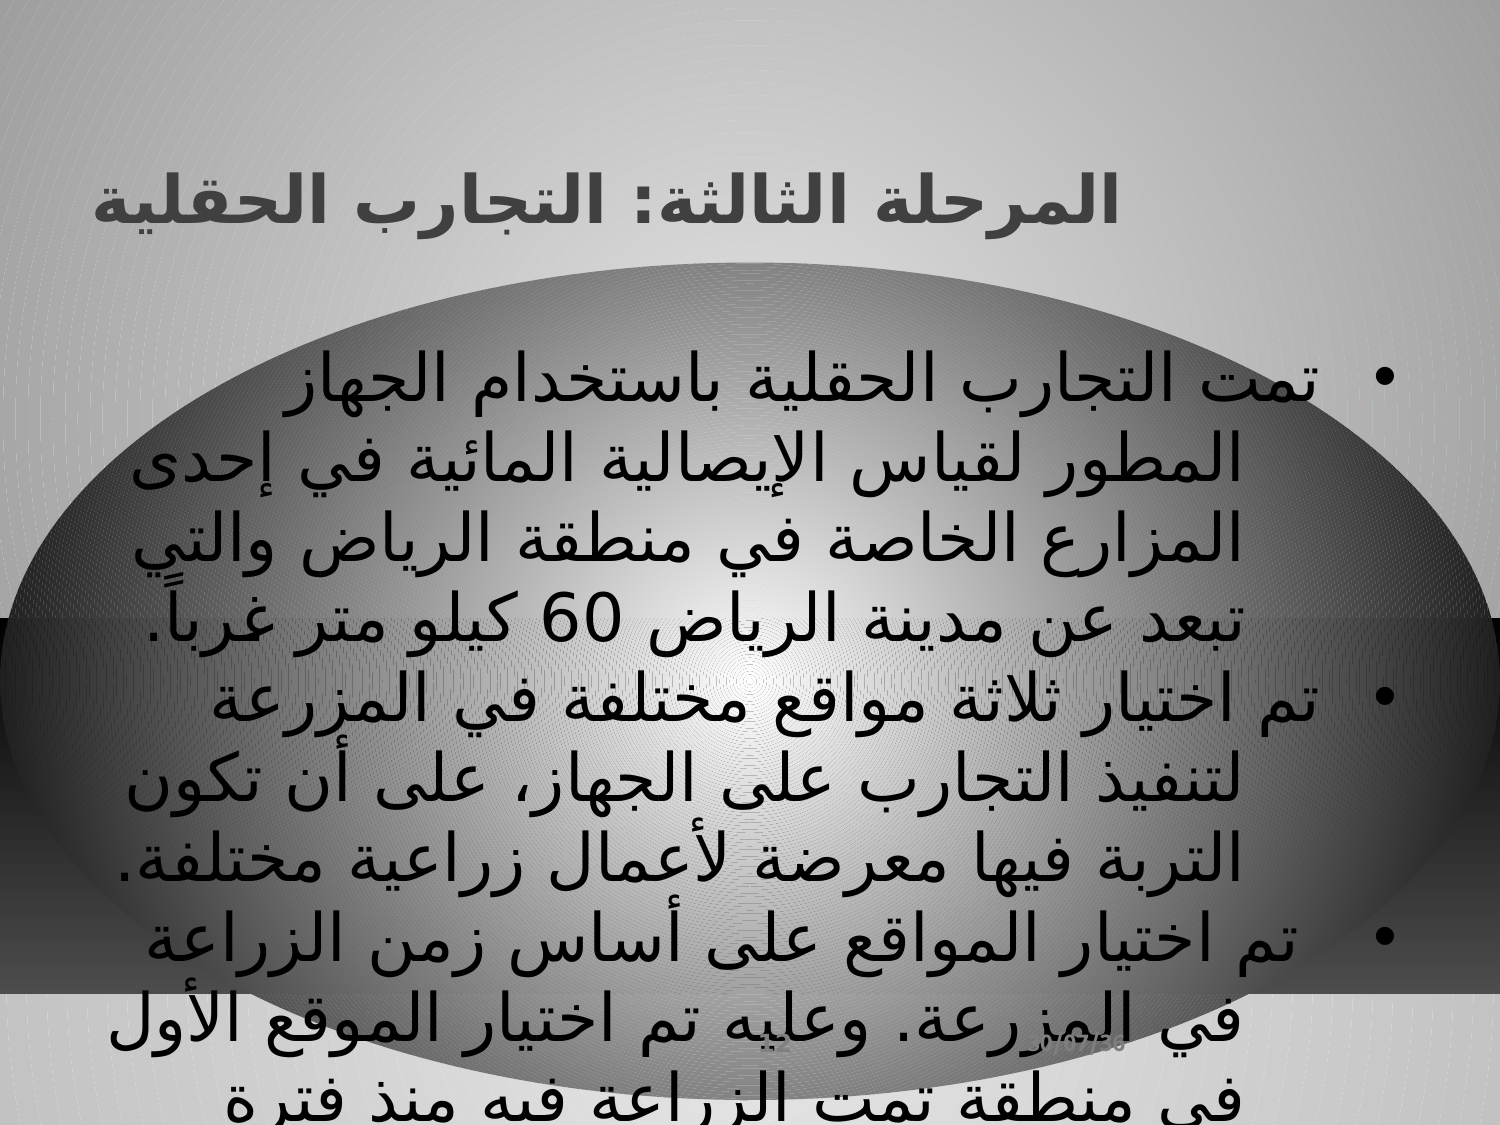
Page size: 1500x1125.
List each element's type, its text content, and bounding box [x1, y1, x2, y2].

text_box [624, 1012, 925, 1073]
list المرحلة الثالثة: التجارب الحقلية [76, 149, 1412, 1047]
text_box 30/07/36 [1012, 1012, 1426, 1073]
text_box تمت التجارب الحقلية باستخدام الجهاز المطور لقياس الإيصالية المائية في إحدى المزارع الخاصة في منطقة الرياض والتي تبعد عن مدينة الرياض 60 كيلو متر غرباً. تم اختيار ثلاثة مواقع مختلفة في المزرعة لتنفيذ التجارب على الجهاز، على أن تكون التربة فيها معرضة لأعمال زراعية مختلفة. تم اختيار المواقع على أساس زمن الزراعة في المزرعة. وعليه تم اختيار الموقع الأول في منطقة تمت الزراعة فيه منذ فترة قريبة، والموقع الثاني تحت الزراعة حاليا، والموقع الثالث لم تتم الزراعة فيه منذ فترة طويلة [77, 328, 1412, 1125]
